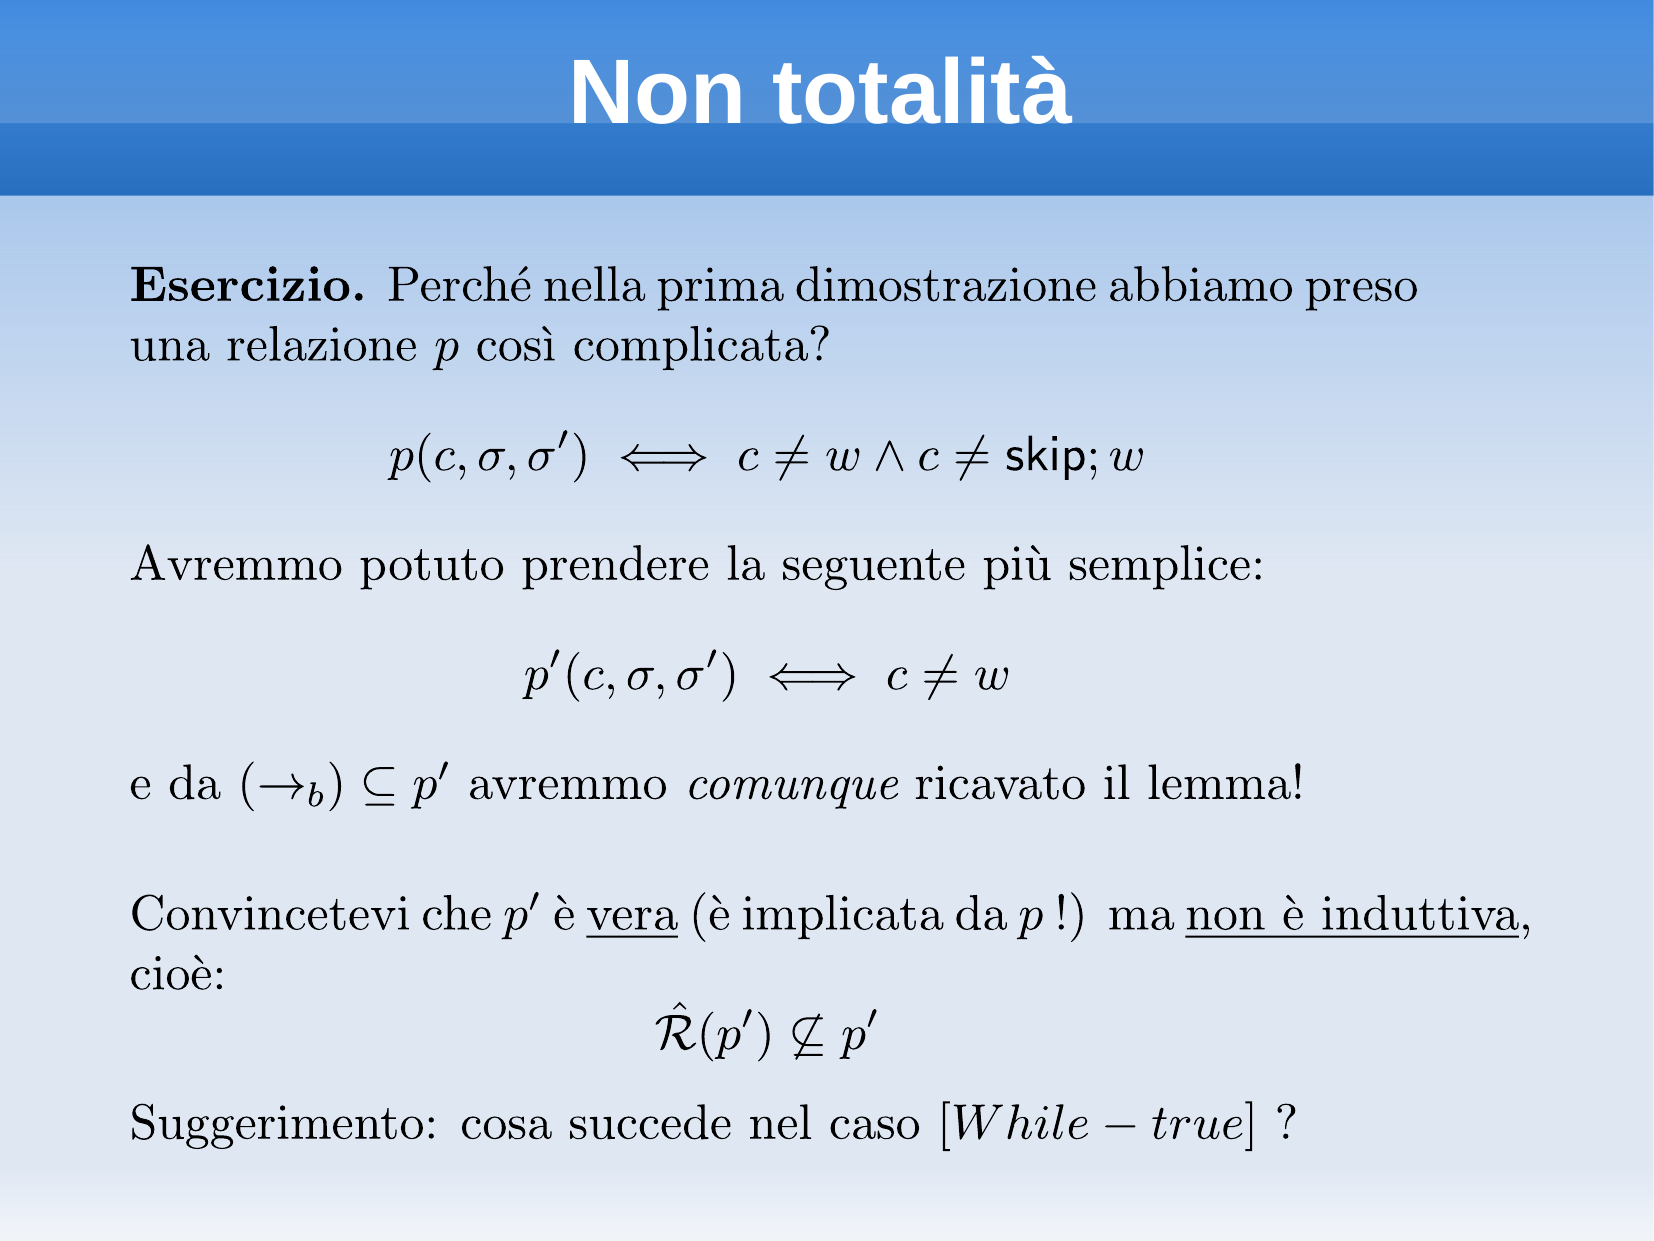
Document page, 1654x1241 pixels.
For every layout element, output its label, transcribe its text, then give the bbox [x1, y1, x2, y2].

text_box [129, 266, 1533, 1152]
title Non totalità [76, 0, 1565, 188]
picture [0, 0, 1654, 1241]
